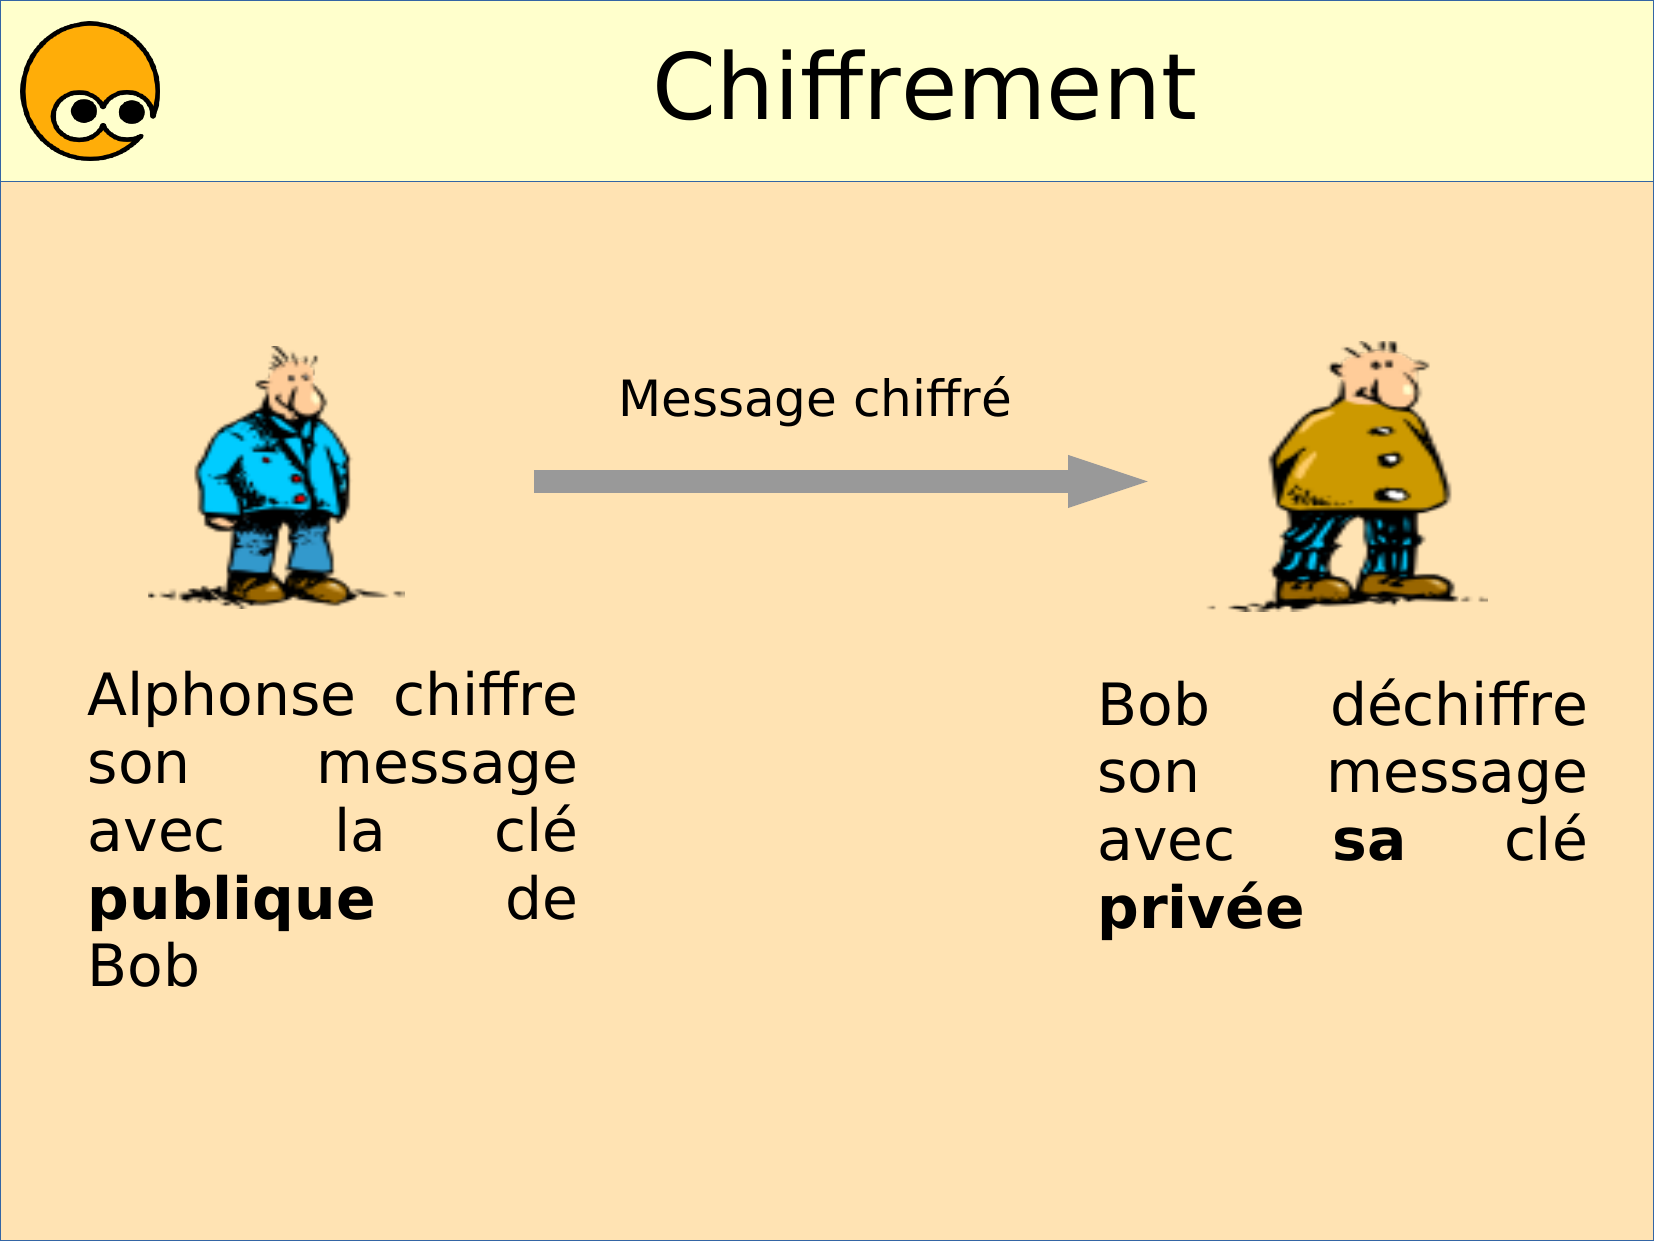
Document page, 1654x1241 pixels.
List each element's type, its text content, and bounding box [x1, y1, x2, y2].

text_box Message chiffré [603, 362, 1052, 436]
text_box Bob déchiffre son message avec sa clé privée [1082, 663, 1603, 950]
text_box Alphonse chiffre son message avec la clé publique de Bob [73, 654, 594, 1009]
picture [148, 346, 405, 609]
title Chiffrement [283, 28, 1568, 148]
picture [1198, 341, 1488, 612]
picture [20, 21, 160, 161]
